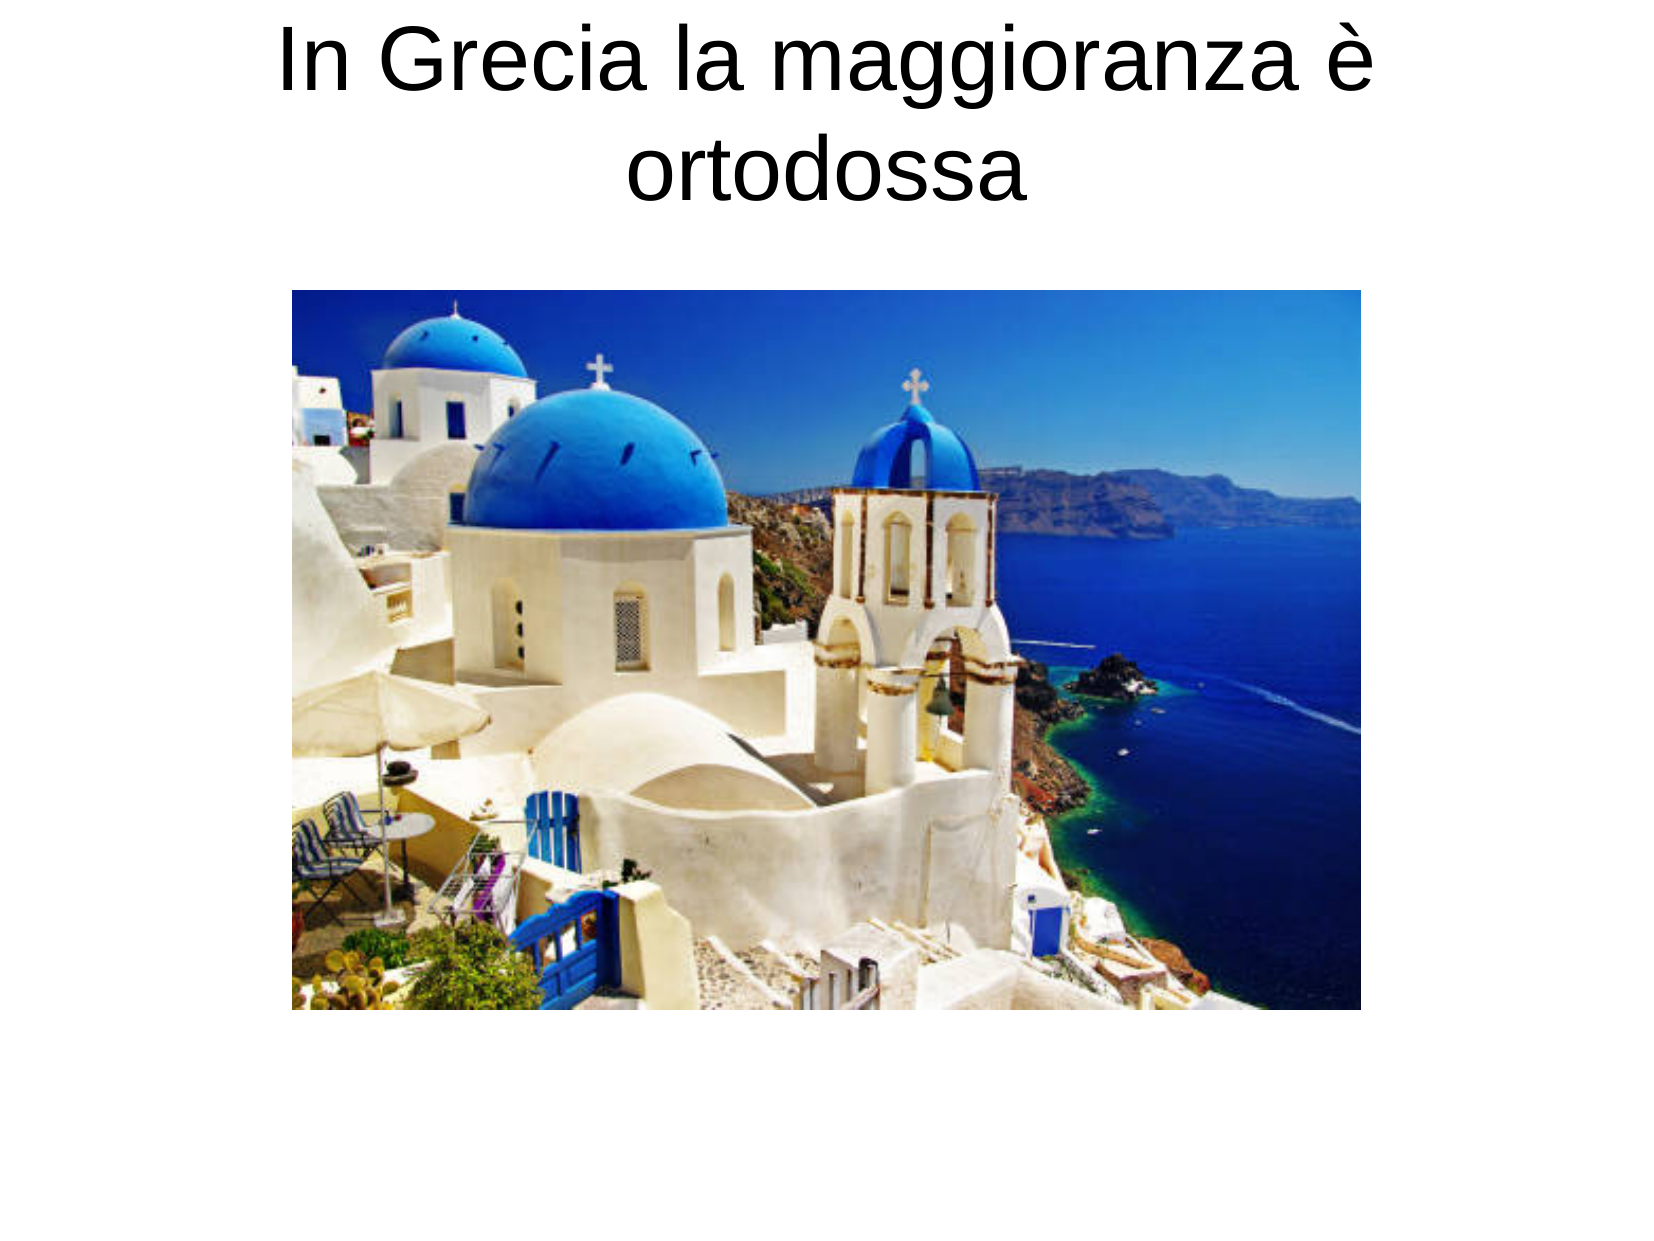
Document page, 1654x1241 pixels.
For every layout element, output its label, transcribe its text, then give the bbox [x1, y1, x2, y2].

title In Grecia la maggioranza è ortodossa [82, 0, 1571, 307]
picture [292, 290, 1361, 1010]
